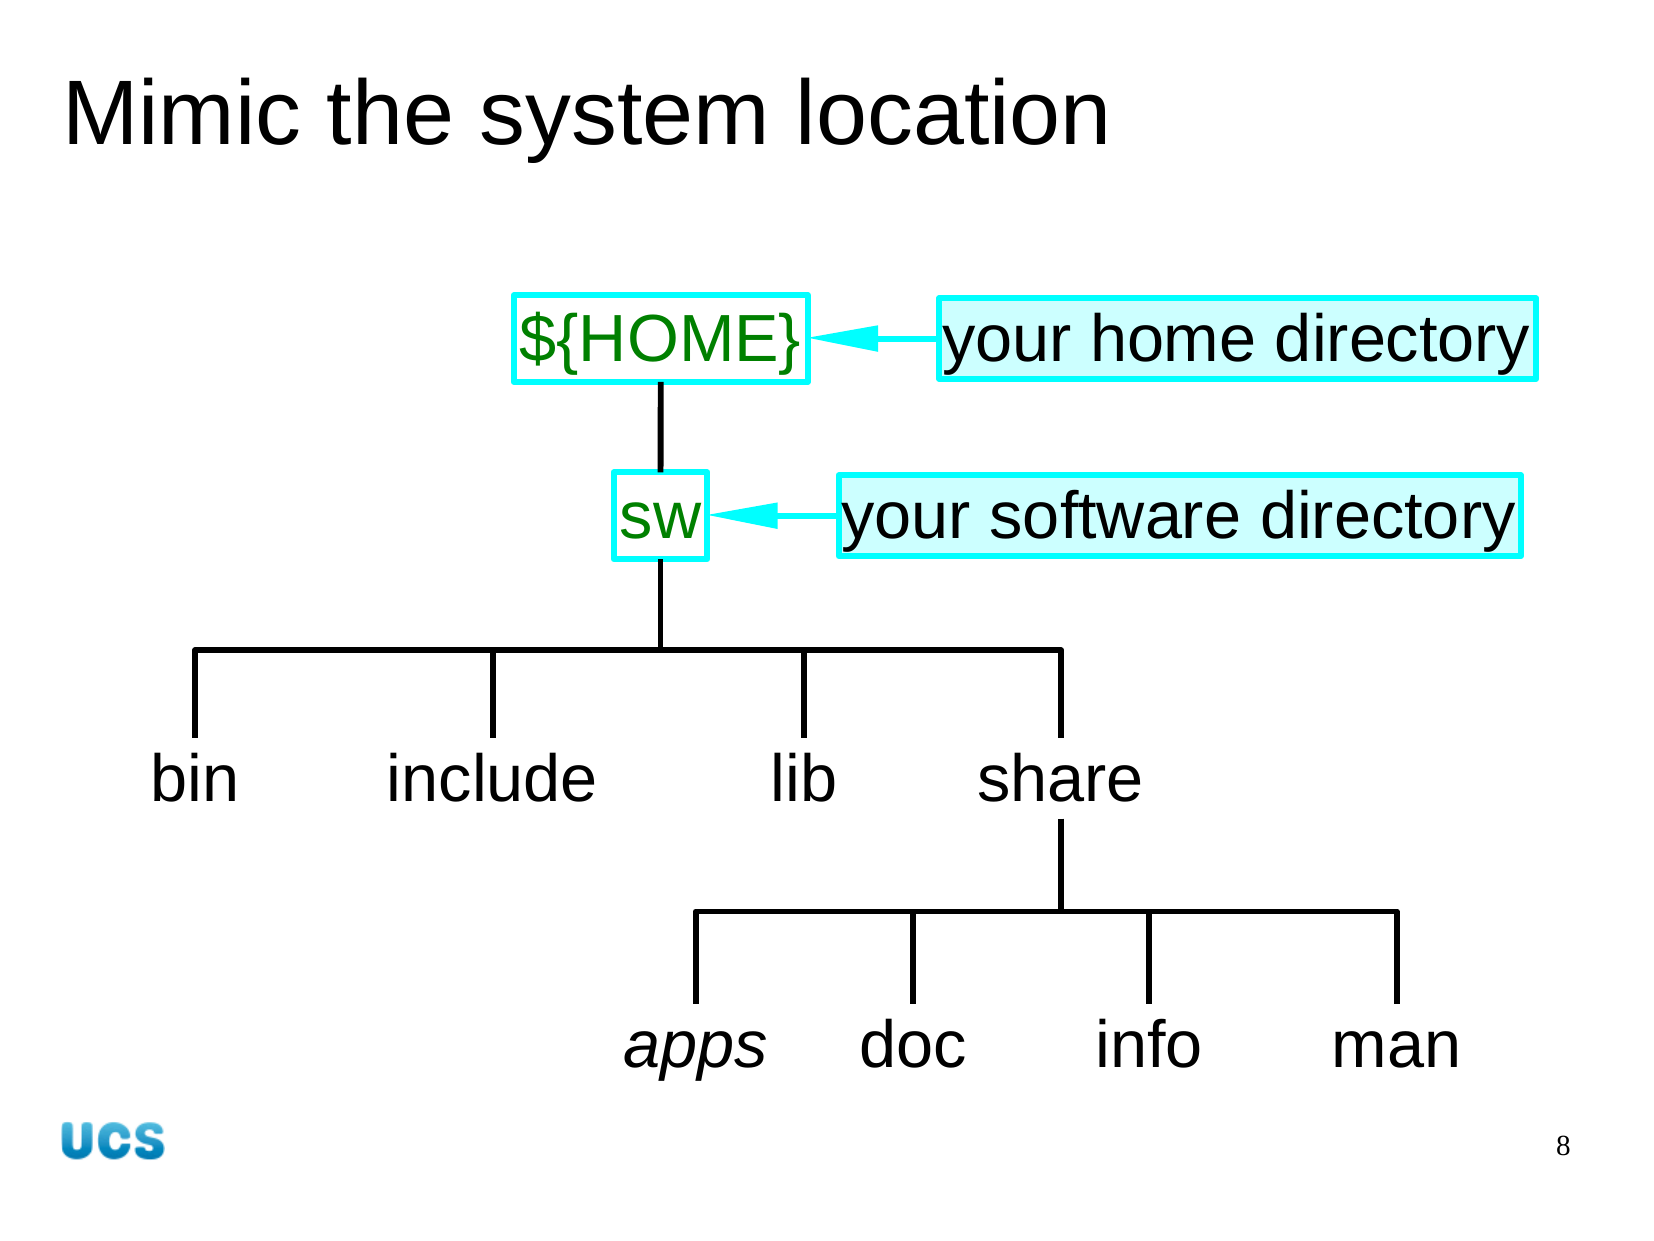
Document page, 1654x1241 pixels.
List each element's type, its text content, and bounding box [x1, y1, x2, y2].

text_box your home directory [939, 298, 1537, 379]
text_box your software directory [838, 475, 1522, 557]
text_box man [1328, 1003, 1465, 1085]
text_box doc [856, 1003, 971, 1085]
text_box include [383, 738, 602, 819]
text_box Mimic the system location [59, 59, 1117, 168]
text_box sw [613, 472, 708, 560]
text_box ${HOME} [513, 295, 808, 382]
text_box bin [147, 738, 243, 819]
picture [61, 1121, 165, 1161]
text_box lib [767, 738, 841, 819]
text_box info [1092, 1003, 1207, 1085]
text_box share [974, 738, 1148, 819]
text_box apps [620, 1003, 772, 1085]
